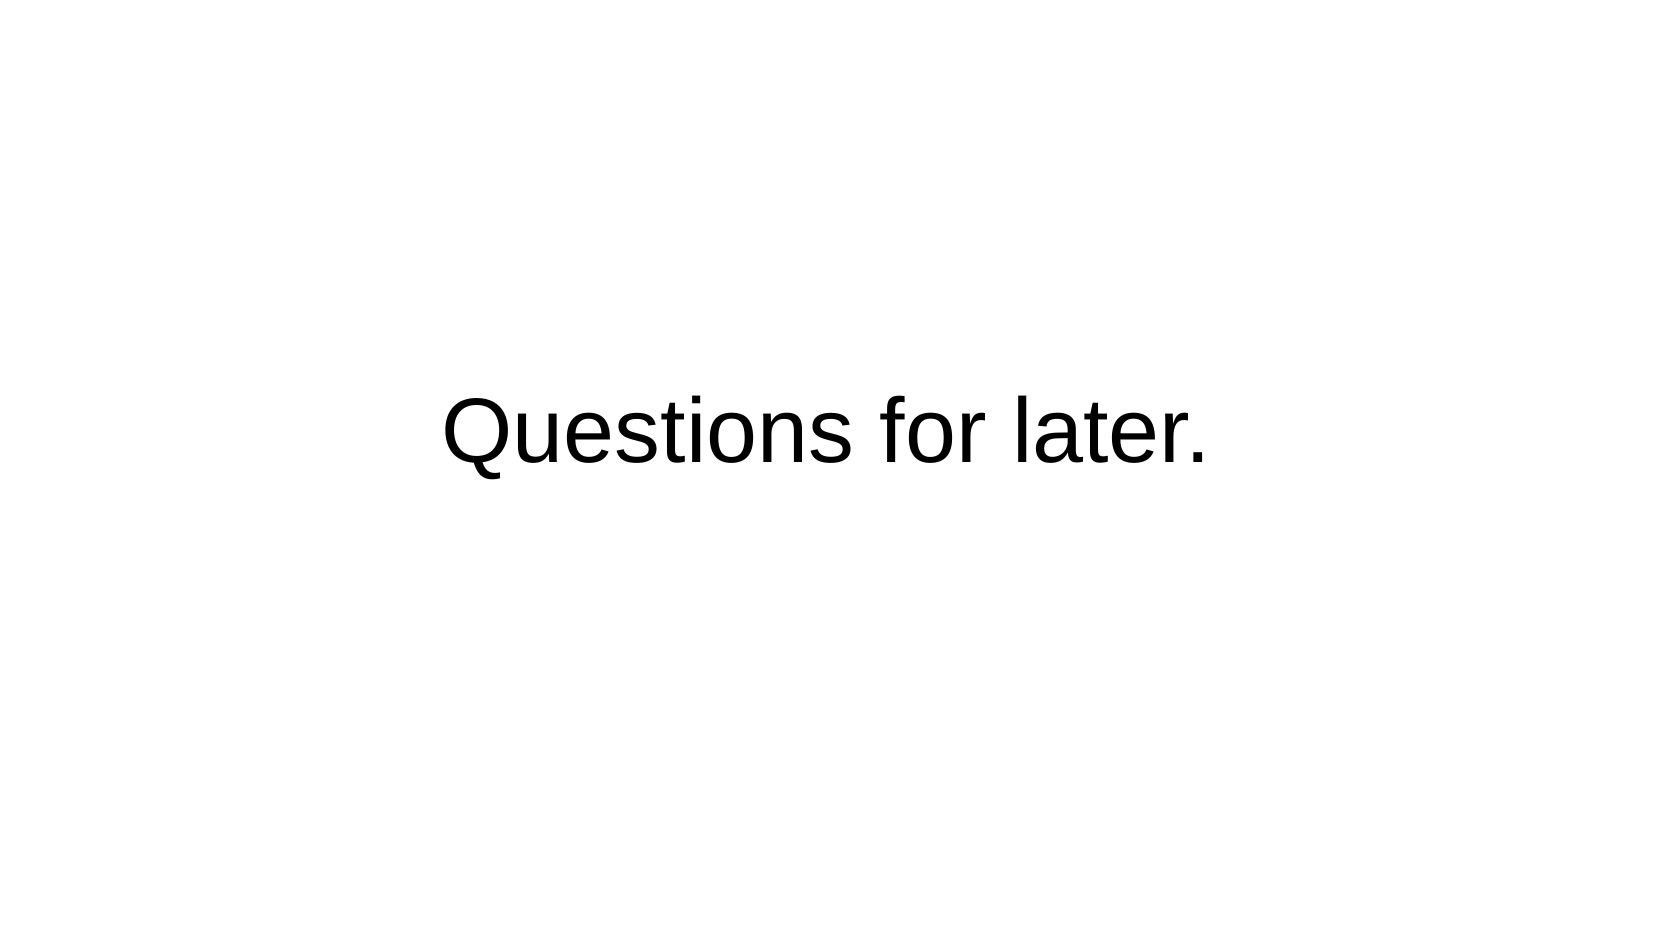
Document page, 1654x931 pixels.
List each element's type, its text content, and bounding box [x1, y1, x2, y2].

title Questions for later. [82, 37, 1571, 826]
